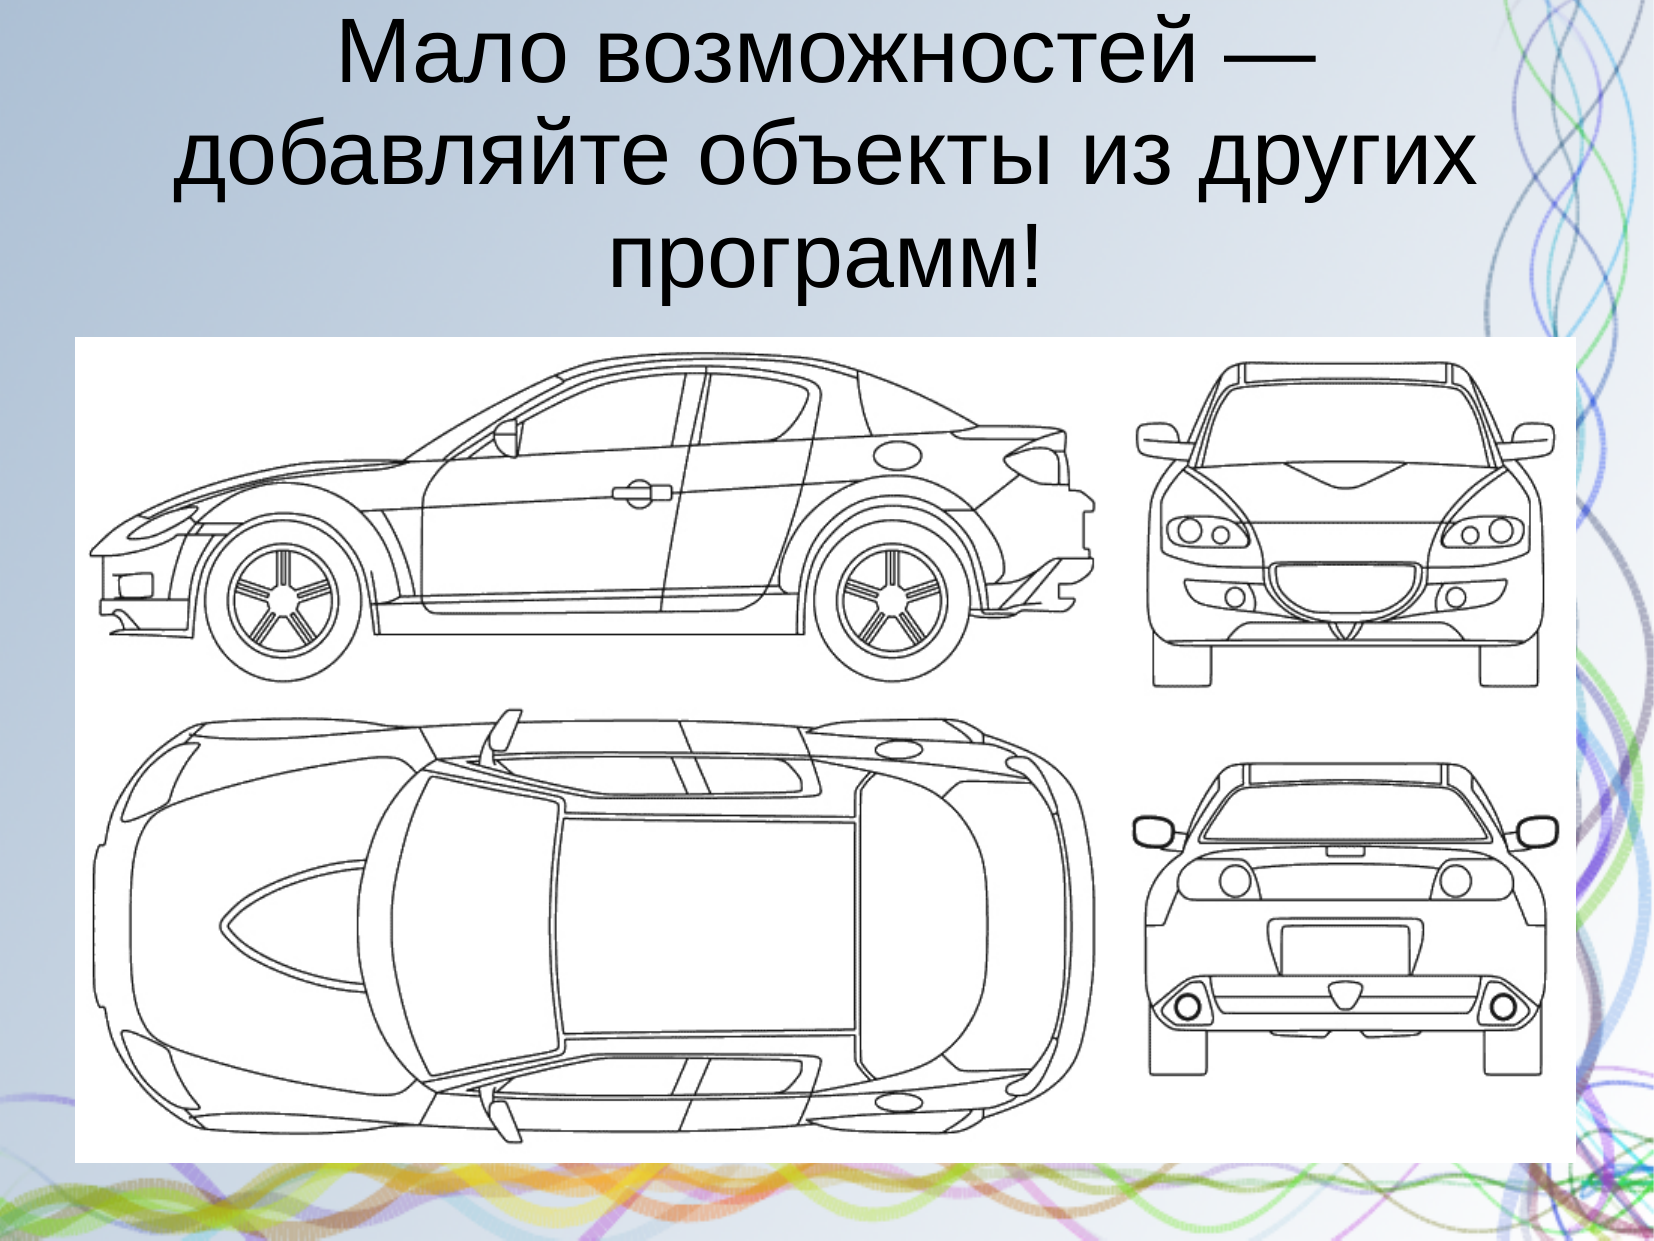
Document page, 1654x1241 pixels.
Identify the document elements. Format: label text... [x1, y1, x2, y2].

title Мало возможностей — добавляйте объекты из других программ! [82, 0, 1571, 307]
picture [0, 0, 1654, 1241]
